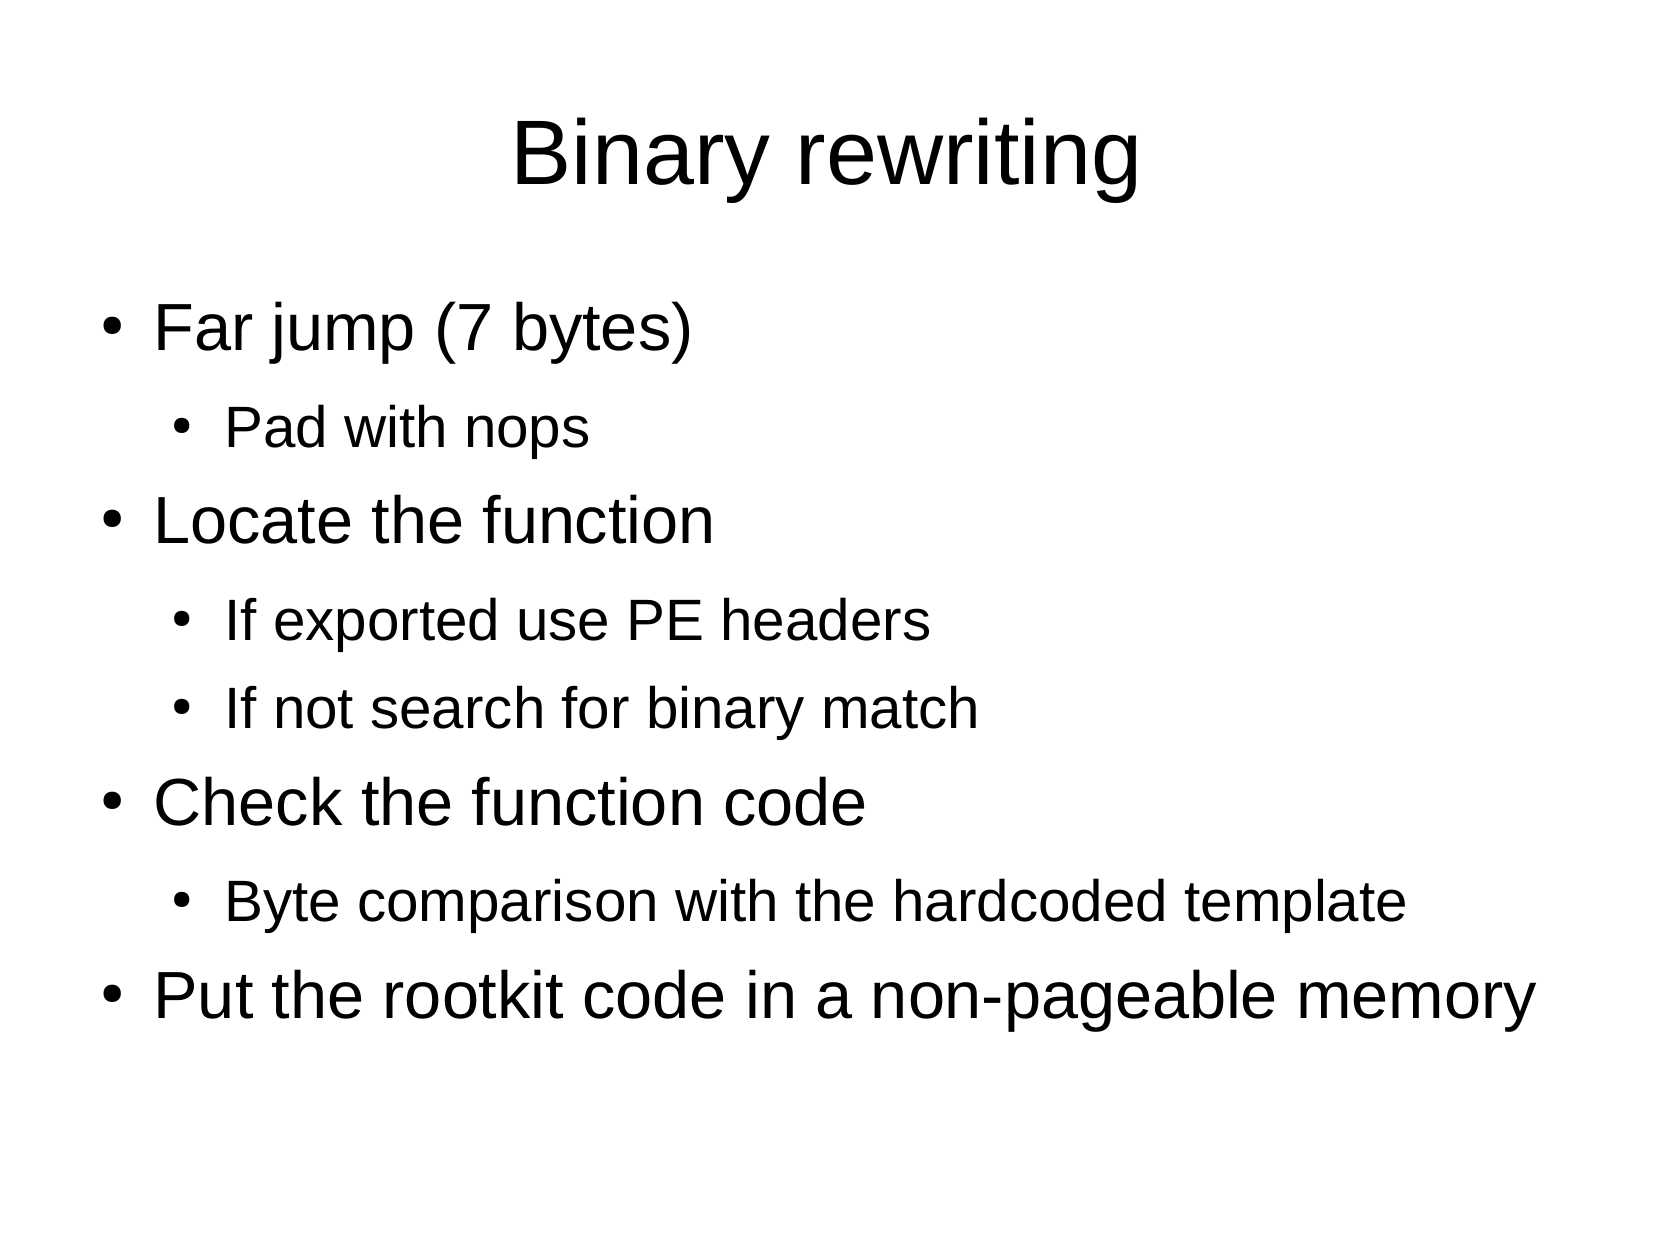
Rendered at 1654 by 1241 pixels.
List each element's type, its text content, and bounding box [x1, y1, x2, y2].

title Binary rewriting [82, 49, 1571, 257]
list Far jump (7 bytes) Pad with nops Locate the function If exported use PE headers If not search for binary match Check the function code Byte comparison with the hardcoded template Put the rootkit code in a non-pageable memory [82, 290, 1571, 1109]
